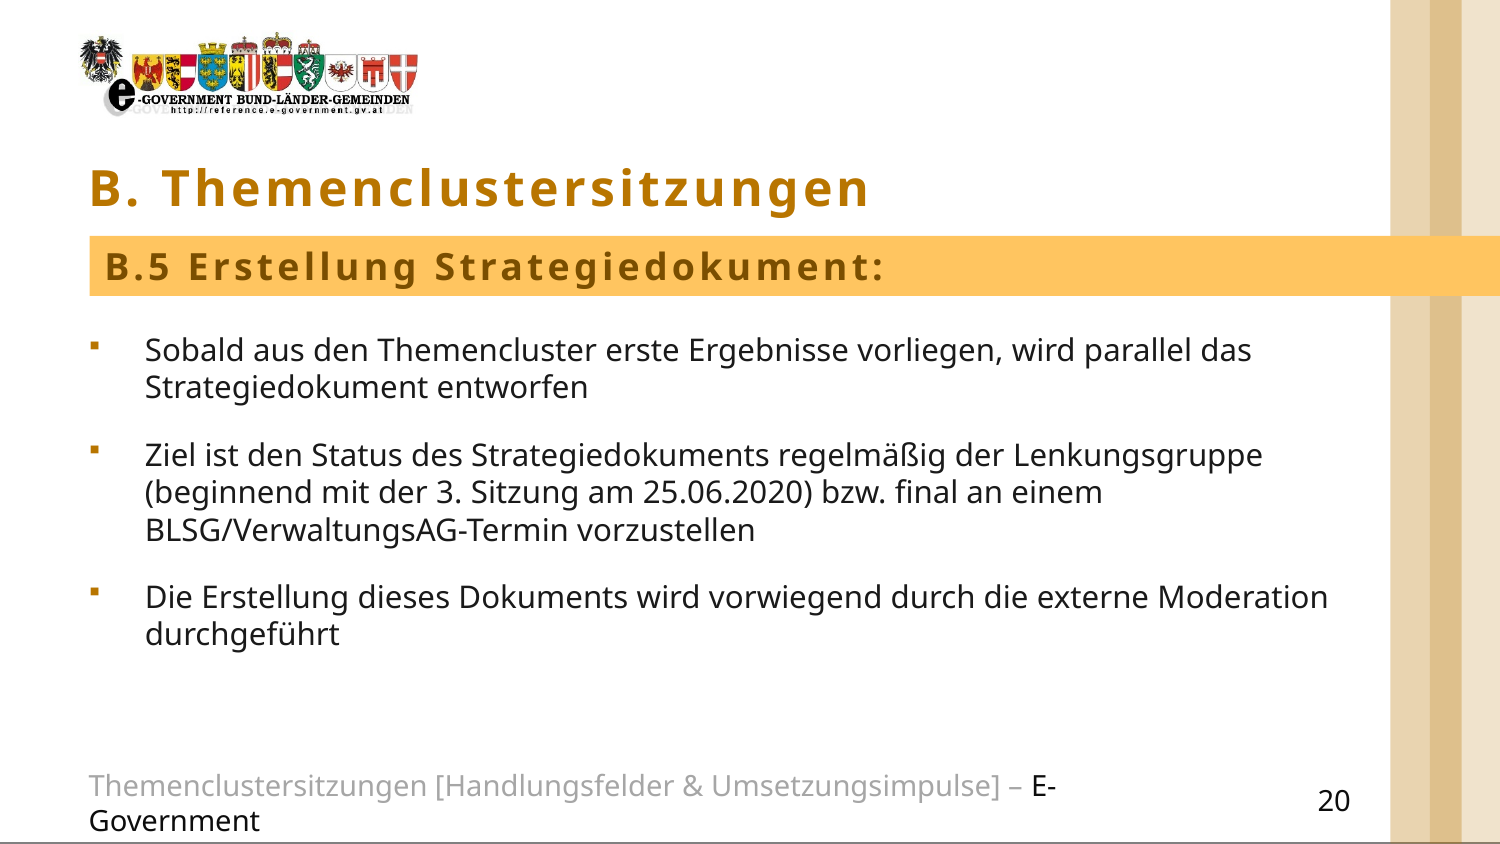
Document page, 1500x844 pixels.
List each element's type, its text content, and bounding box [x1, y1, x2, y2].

slide_number <number> [1217, 785, 1351, 819]
title B. Themenclustersitzungen [88, 156, 1398, 259]
text_box B.5 Erstellung Strategiedokument: [89, 235, 1500, 296]
footer Themenclustersitzungen [Handlungsfelder & Umsetzungsimpulse] – E-Government [88, 785, 1217, 819]
picture [0, 0, 1390, 842]
list Sobald aus den Themencluster erste Ergebnisse vorliegen, wird parallel das Strategiedokument entworfen Ziel ist den Status des Strategiedokuments regelmäßig der Lenkungsgruppe (beginnend mit der 3. Sitzung am 25.06.2020) bzw. final an einem BLSG/VerwaltungsAG-Termin vorzustellen Die Erstellung dieses Dokuments wird vorwiegend durch die externe Moderation durchgeführt [88, 330, 1398, 753]
